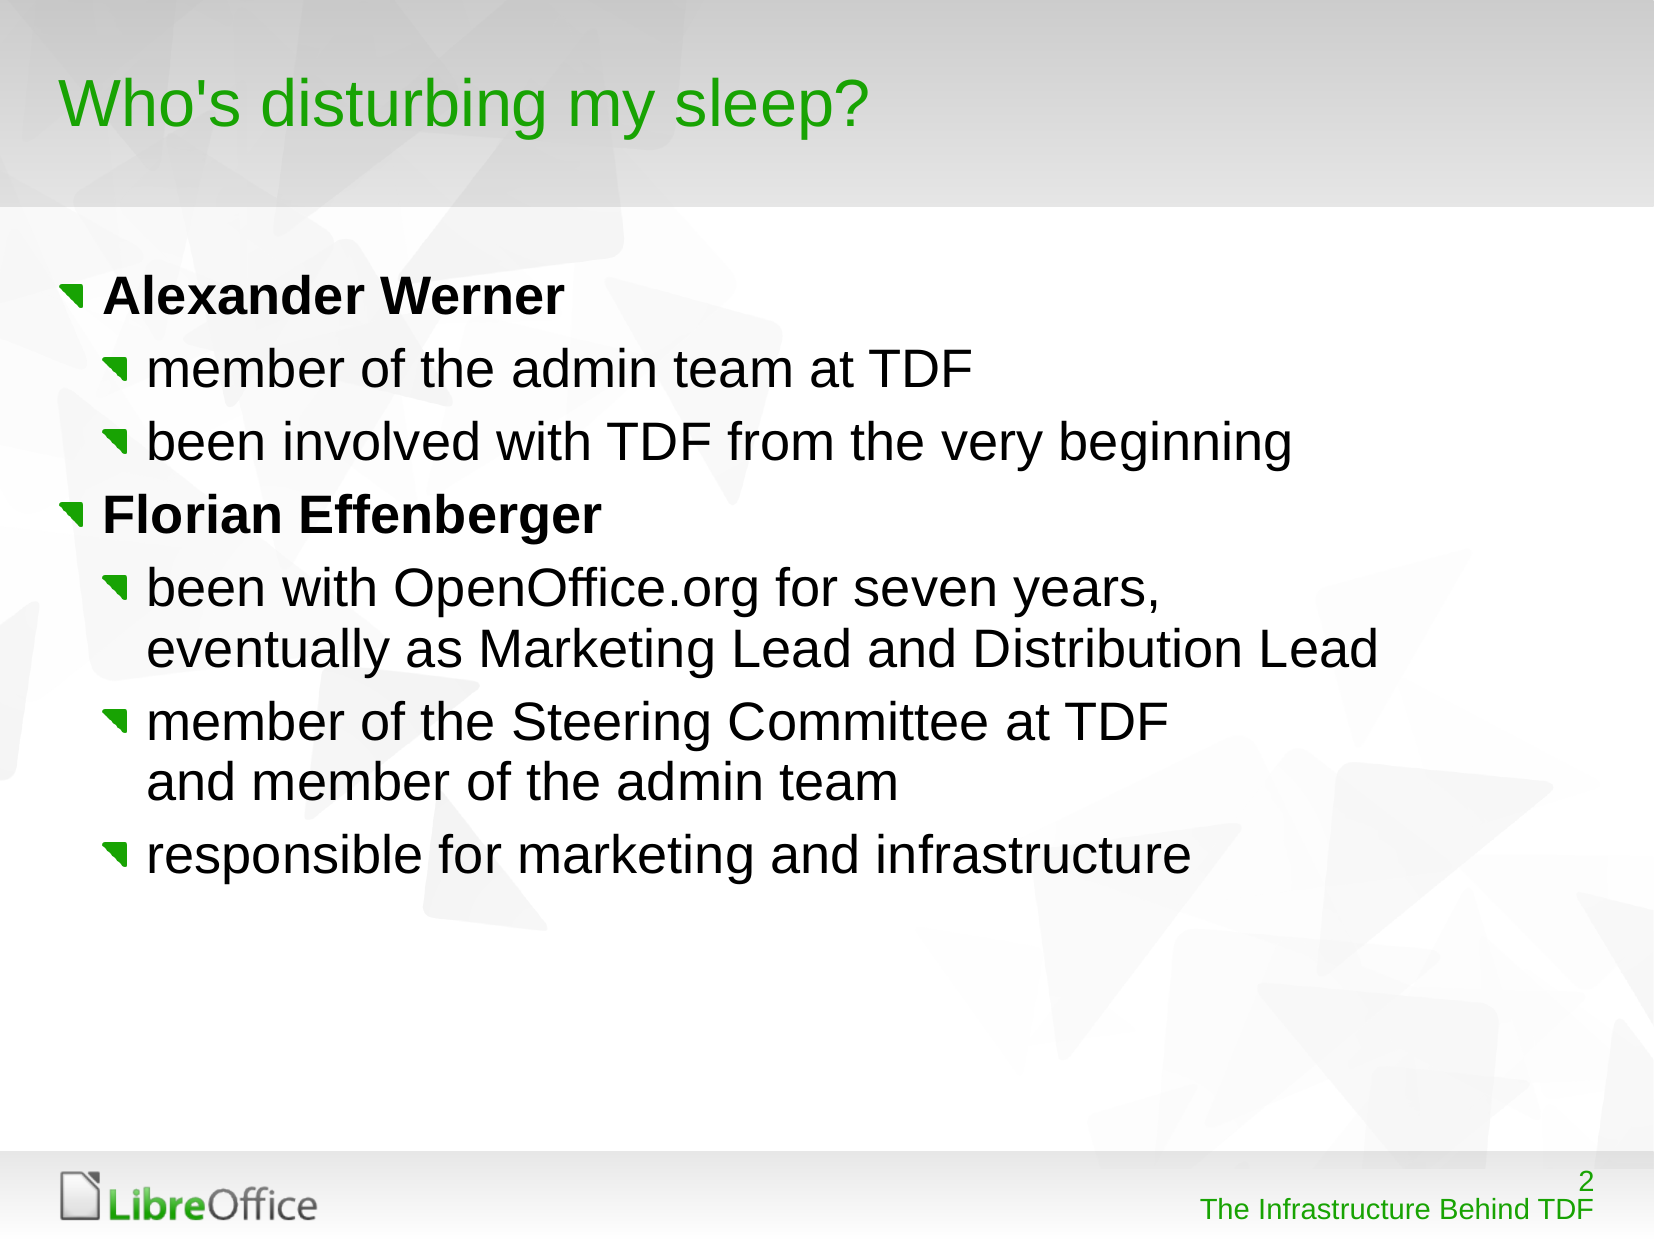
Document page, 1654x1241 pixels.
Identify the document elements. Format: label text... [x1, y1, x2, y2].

list Alexander Werner member of the admin team at TDF been involved with TDF from the very beginning Florian Effenberger been with OpenOffice.org for seven years, eventually as Marketing Lead and Distribution Lead member of the Steering Committee at TDF and member of the admin team responsible for marketing and infrastructure [59, 265, 1595, 1114]
picture [0, 0, 783, 931]
picture [41, 1152, 337, 1240]
picture [915, 548, 1654, 1169]
title Who's disturbing my sleep? [59, 29, 1595, 178]
